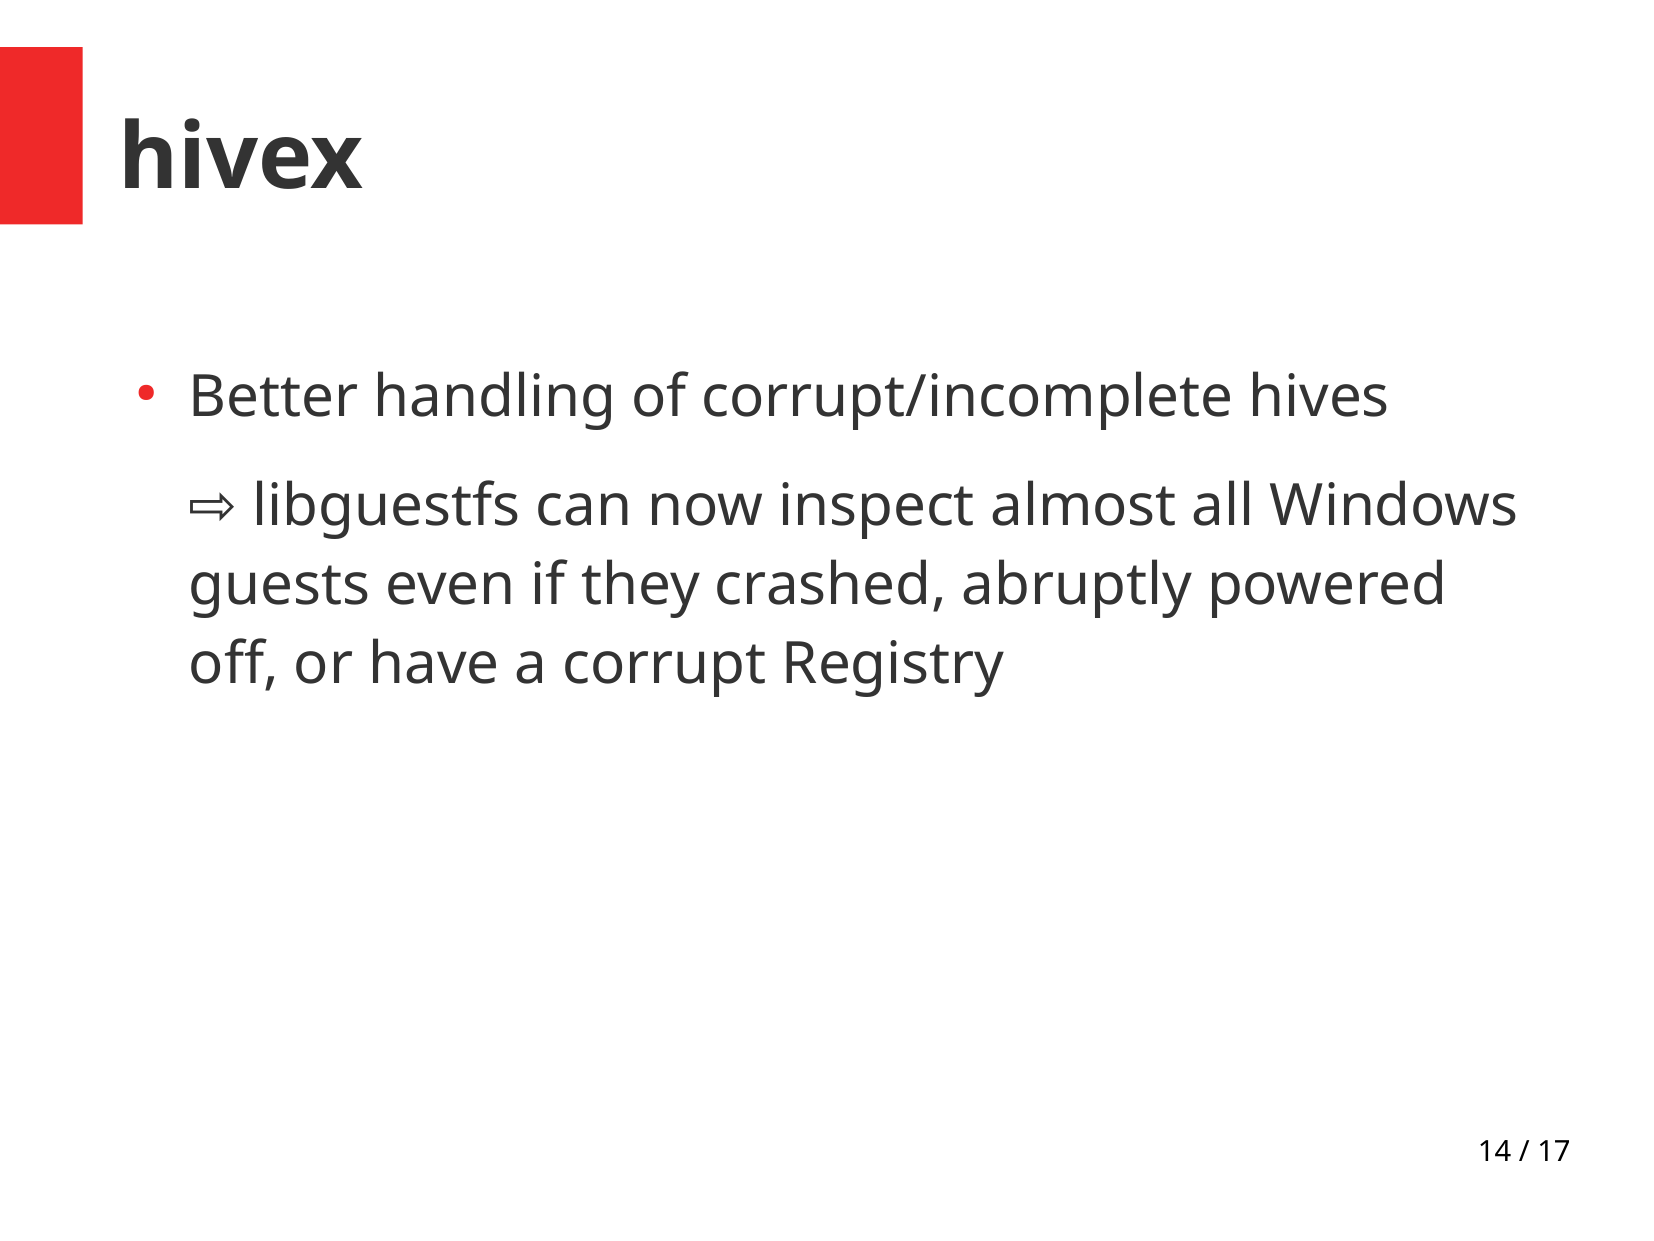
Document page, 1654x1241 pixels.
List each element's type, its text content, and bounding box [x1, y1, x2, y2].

list Better handling of corrupt/incomplete hives ⇨ libguestfs can now inspect almost all Windows guests even if they crashed, abruptly powered off, or have a corrupt Registry [118, 354, 1536, 1074]
title hivex [118, 49, 1571, 257]
